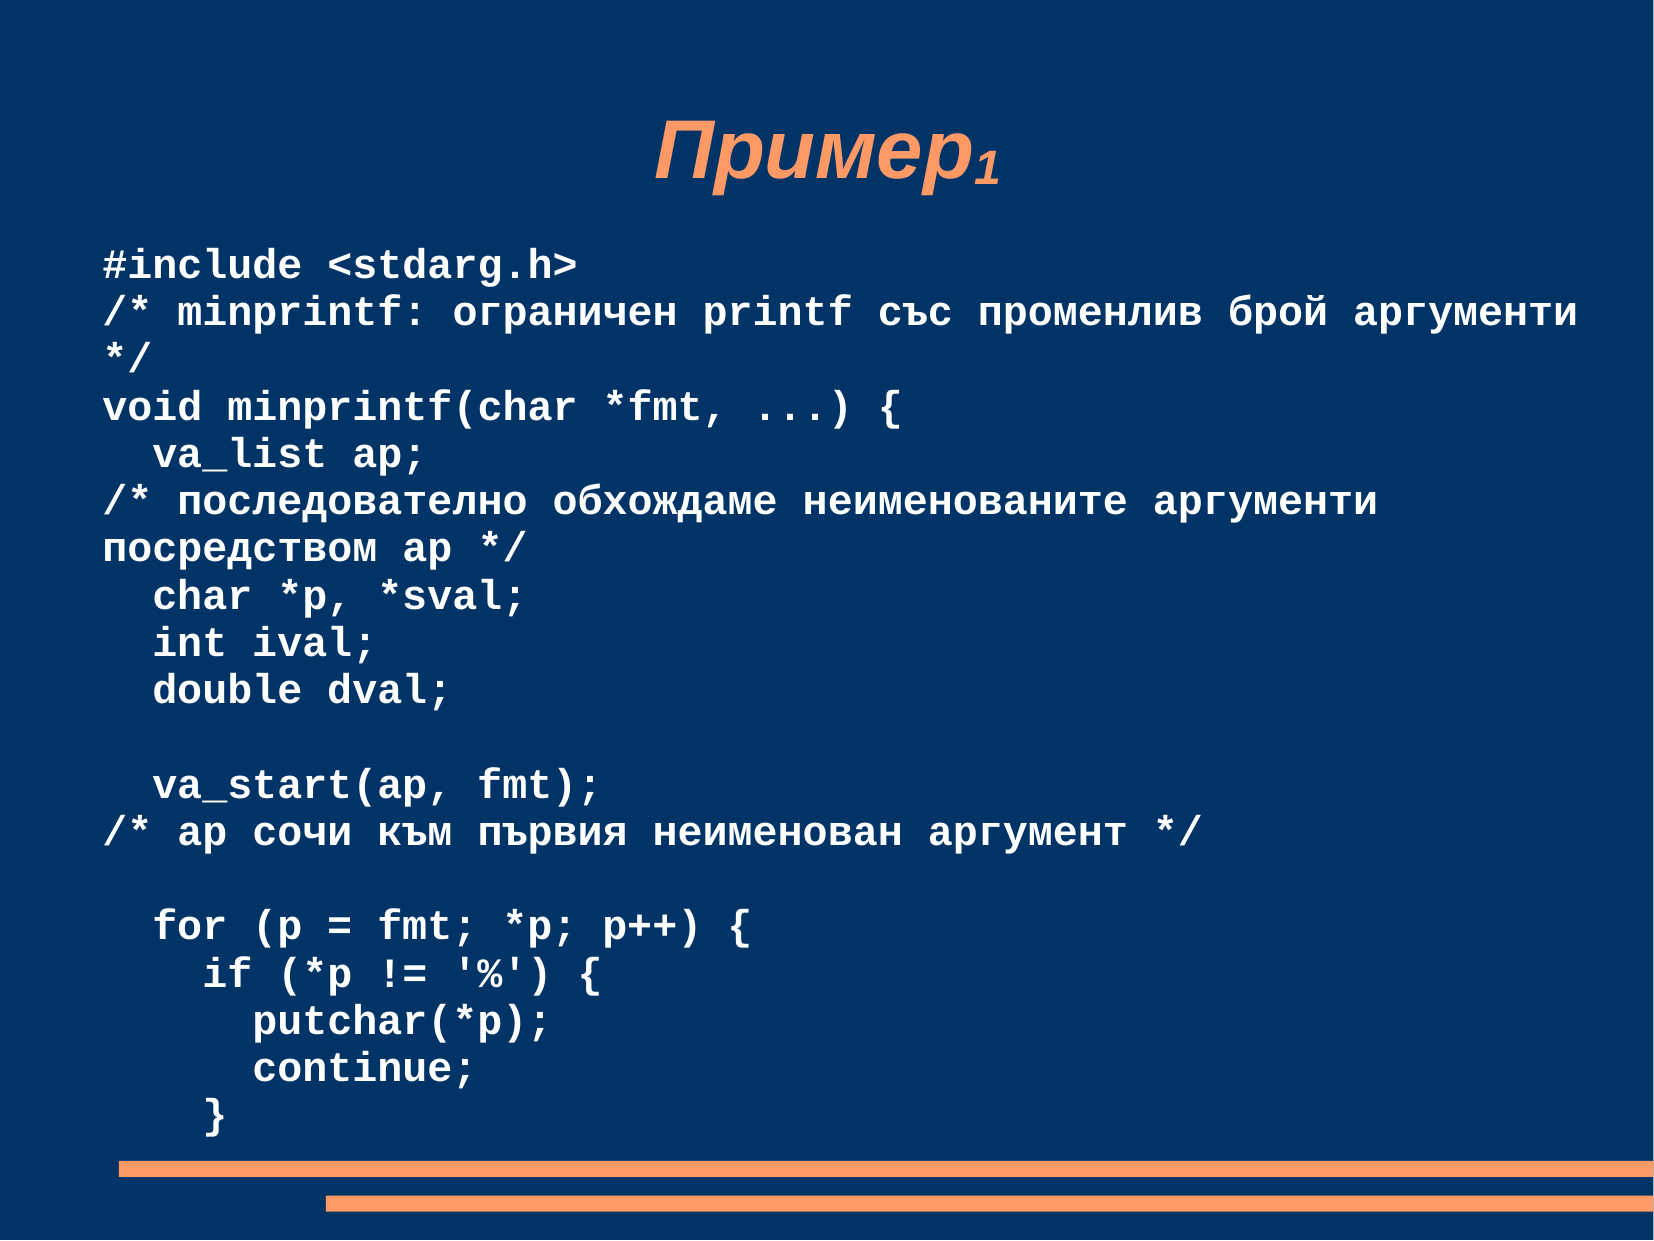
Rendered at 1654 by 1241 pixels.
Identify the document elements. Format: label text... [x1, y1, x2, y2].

title Пример1 [121, 46, 1534, 236]
text_box #include <stdarg.h> /* minprintf: ограничен printf със променлив брой аргументи */ void minprintf(char *fmt, ...) { va_list ap; /* последователно обхождаме неименованите аргументи посредством ap */ char *p, *sval; int ival; double dval; va_start(ap, fmt); /* ap сочи към първия неименован аргумент */ for (p = fmt; *p; p++) { if (*p != '%') { putchar(*p); continue; } [87, 236, 1634, 1159]
